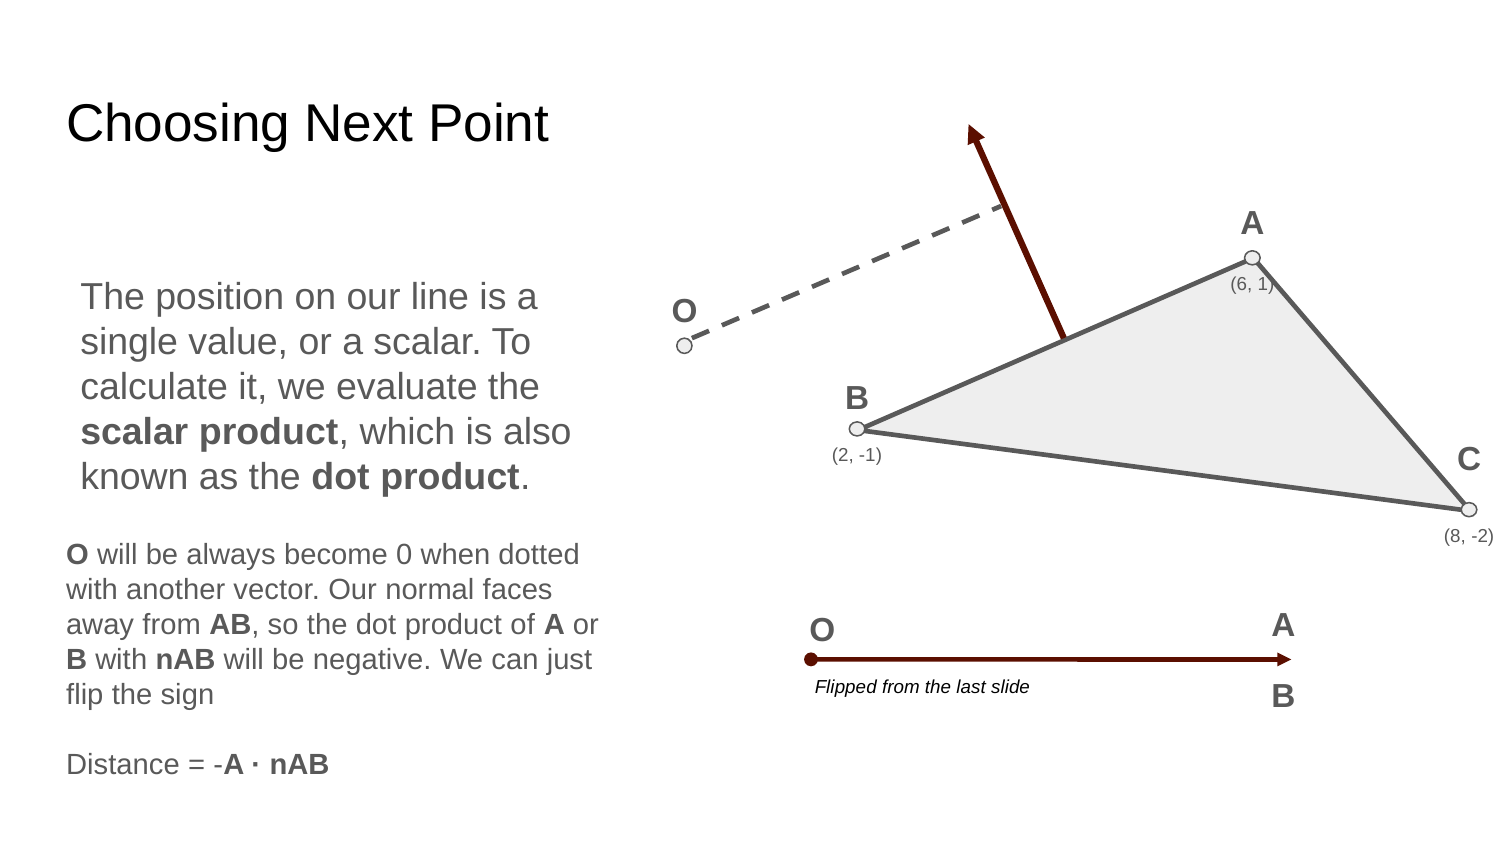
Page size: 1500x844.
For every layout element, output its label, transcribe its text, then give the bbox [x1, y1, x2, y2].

text_box B [821, 361, 893, 432]
text_box [676, 345, 693, 354]
text_box C [1433, 421, 1500, 492]
text_box O will be always become 0 when dotted with another vector. Our normal faces away from AB, so the dot product of A or B with nAB will be negative. We can just flip the sign Distance = -A · nAB [51, 520, 641, 796]
text_box (6, 1) [1201, 264, 1303, 303]
text_box (8, -2) [1418, 515, 1500, 554]
text_box [1239, 257, 1261, 265]
text_box O [648, 274, 721, 345]
title Choosing Next Point [51, 72, 1449, 167]
text_box B [1247, 659, 1319, 730]
text_box Flipped from the last slide [799, 659, 1048, 712]
text_box [850, 432, 864, 436]
text_box The position on our line is a single value, or a scalar. To calculate it, we evaluate the scalar product, which is also known as the dot product. [65, 256, 656, 558]
text_box O [786, 593, 859, 664]
text_box (2, -1) [806, 435, 908, 474]
text_box A [1247, 588, 1319, 659]
text_box A [1216, 186, 1289, 257]
text_box [872, 280, 1477, 517]
